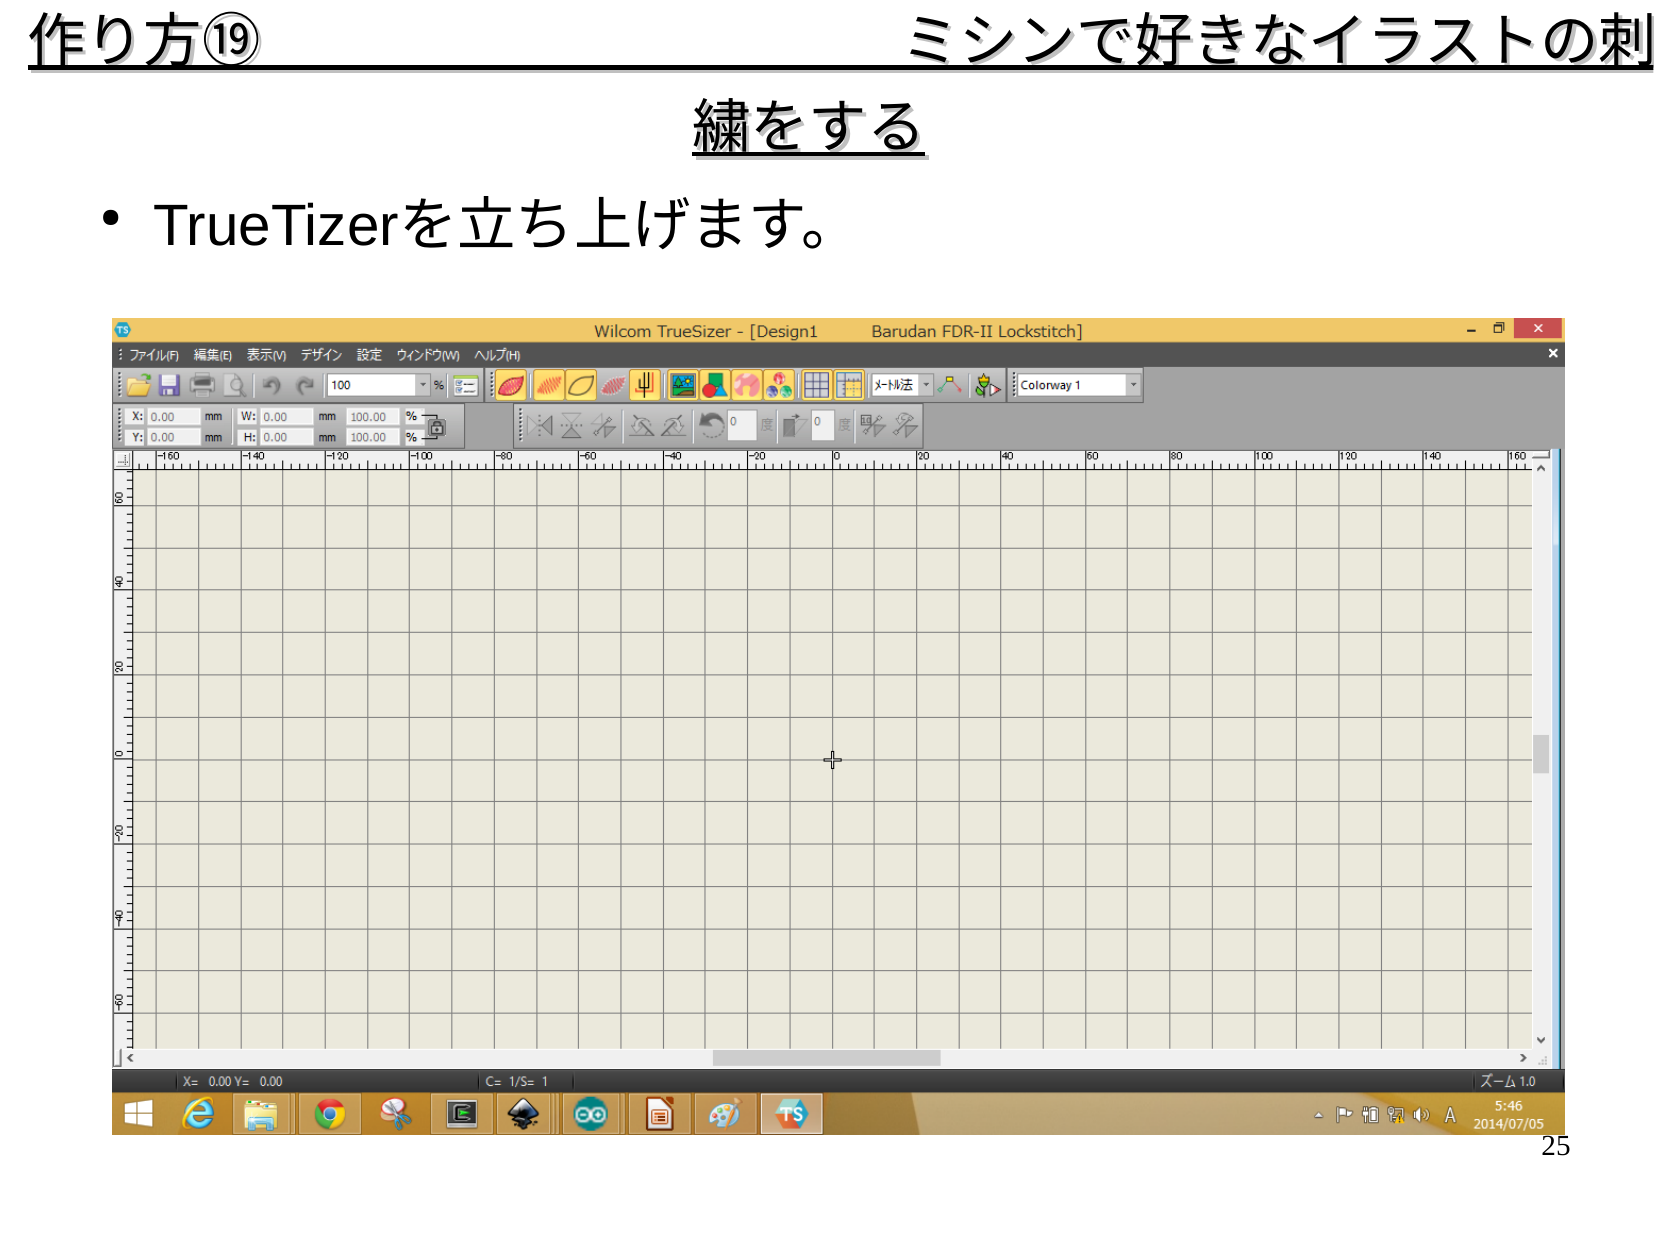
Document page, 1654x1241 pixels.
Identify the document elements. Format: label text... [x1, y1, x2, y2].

title 作り方⑲ ミシンで好きなイラストの刺繍をする [0, 0, 1654, 178]
picture [112, 318, 1565, 1136]
list TrueTizerを立ち上げます。 [82, 178, 1571, 897]
